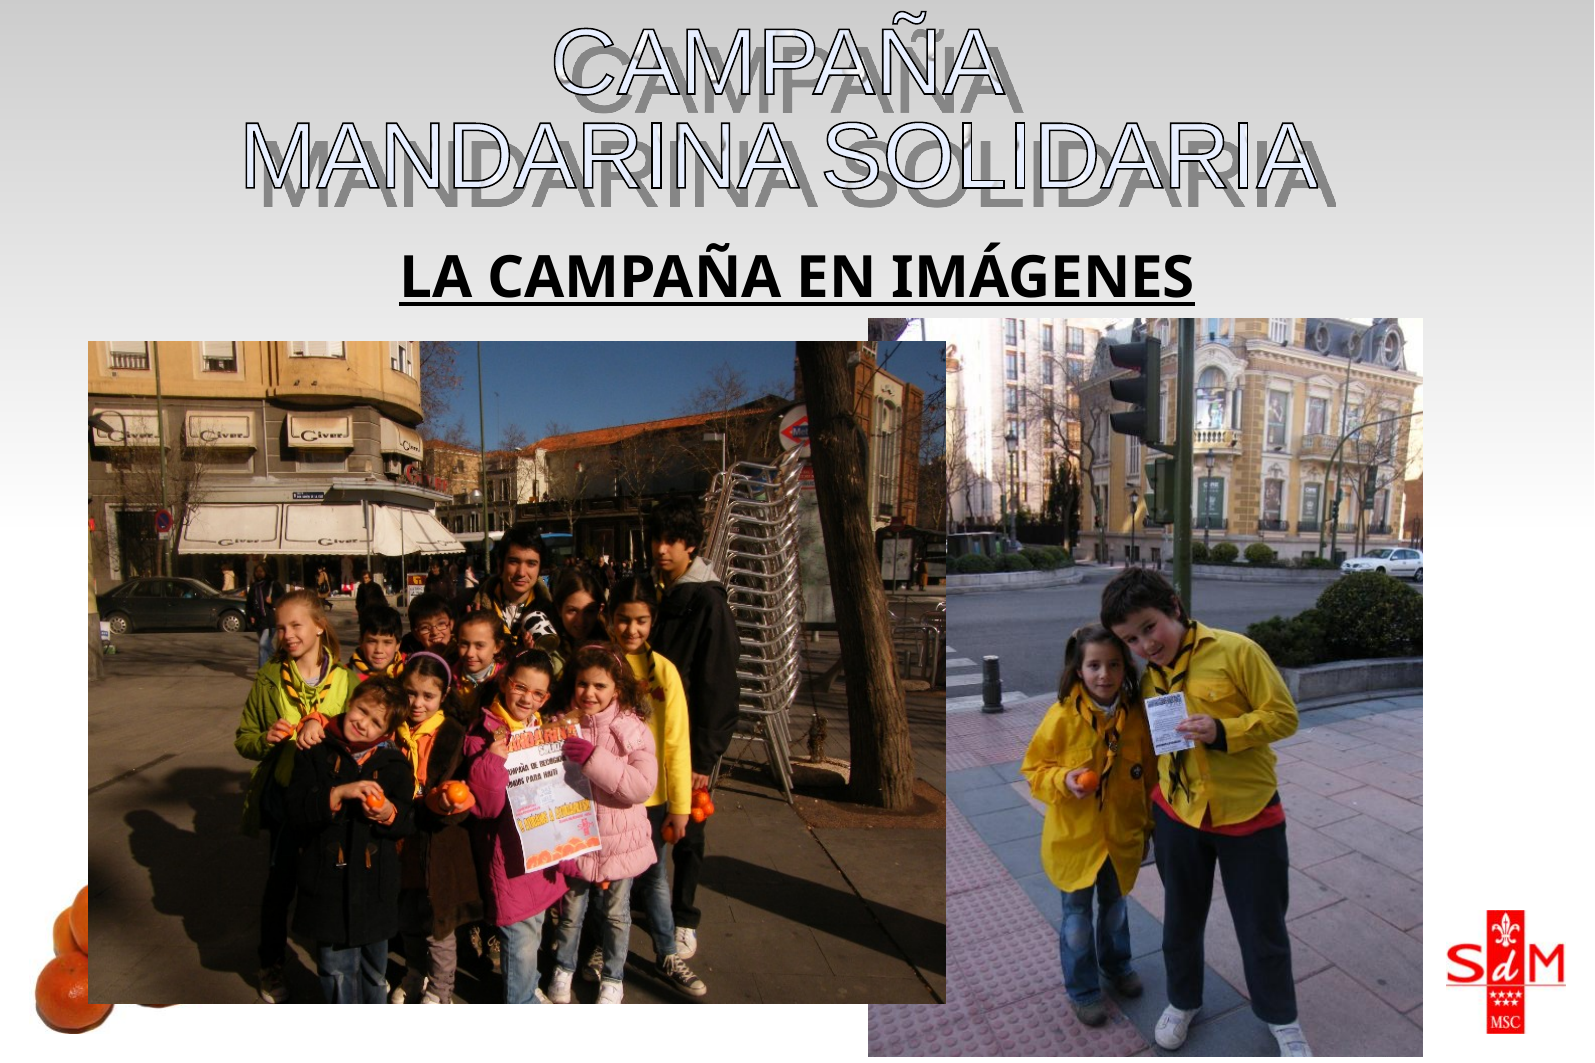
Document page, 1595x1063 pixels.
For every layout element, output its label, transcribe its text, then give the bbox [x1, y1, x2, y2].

text_box CAMPAÑA MANDARINA SOLIDARIA [1256, 123, 1318, 188]
text_box CAMPAÑA MANDARINA SOLIDARIA [554, 28, 614, 95]
text_box CAMPAÑA MANDARINA SOLIDARIA [583, 123, 640, 188]
text_box CAMPAÑA MANDARINA SOLIDARIA [1100, 123, 1163, 188]
text_box LA CAMPAÑA EN IMÁGENES [177, 230, 1418, 316]
text_box CAMPAÑA MANDARINA SOLIDARIA [812, 29, 875, 95]
text_box CAMPAÑA MANDARINA SOLIDARIA [652, 123, 661, 188]
text_box CAMPAÑA MANDARINA SOLIDARIA [824, 122, 879, 189]
picture [29, 319, 1423, 1057]
text_box CAMPAÑA MANDARINA SOLIDARIA [454, 123, 510, 188]
text_box CAMPAÑA MANDARINA SOLIDARIA [737, 123, 800, 188]
text_box CAMPAÑA MANDARINA SOLIDARIA [882, 29, 935, 95]
text_box CAMPAÑA MANDARINA SOLIDARIA [316, 123, 379, 188]
text_box CAMPAÑA MANDARINA SOLIDARIA [765, 29, 815, 95]
picture [1446, 910, 1566, 1034]
text_box CAMPAÑA MANDARINA SOLIDARIA [1170, 123, 1227, 188]
text_box CAMPAÑA MANDARINA SOLIDARIA [246, 123, 309, 188]
text_box CAMPAÑA MANDARINA SOLIDARIA [1239, 123, 1248, 188]
text_box CAMPAÑA MANDARINA SOLIDARIA [514, 123, 576, 188]
text_box CAMPAÑA MANDARINA SOLIDARIA [617, 29, 680, 95]
text_box CAMPAÑA MANDARINA SOLIDARIA [386, 123, 439, 188]
text_box CAMPAÑA MANDARINA SOLIDARIA [1040, 123, 1097, 188]
text_box CAMPAÑA MANDARINA SOLIDARIA [886, 122, 951, 189]
text_box CAMPAÑA MANDARINA SOLIDARIA [687, 29, 750, 95]
text_box CAMPAÑA MANDARINA SOLIDARIA [677, 123, 730, 188]
text_box CAMPAÑA MANDARINA SOLIDARIA [962, 123, 1005, 188]
text_box CAMPAÑA MANDARINA SOLIDARIA [1015, 123, 1025, 188]
text_box CAMPAÑA MANDARINA SOLIDARIA [942, 29, 1005, 95]
